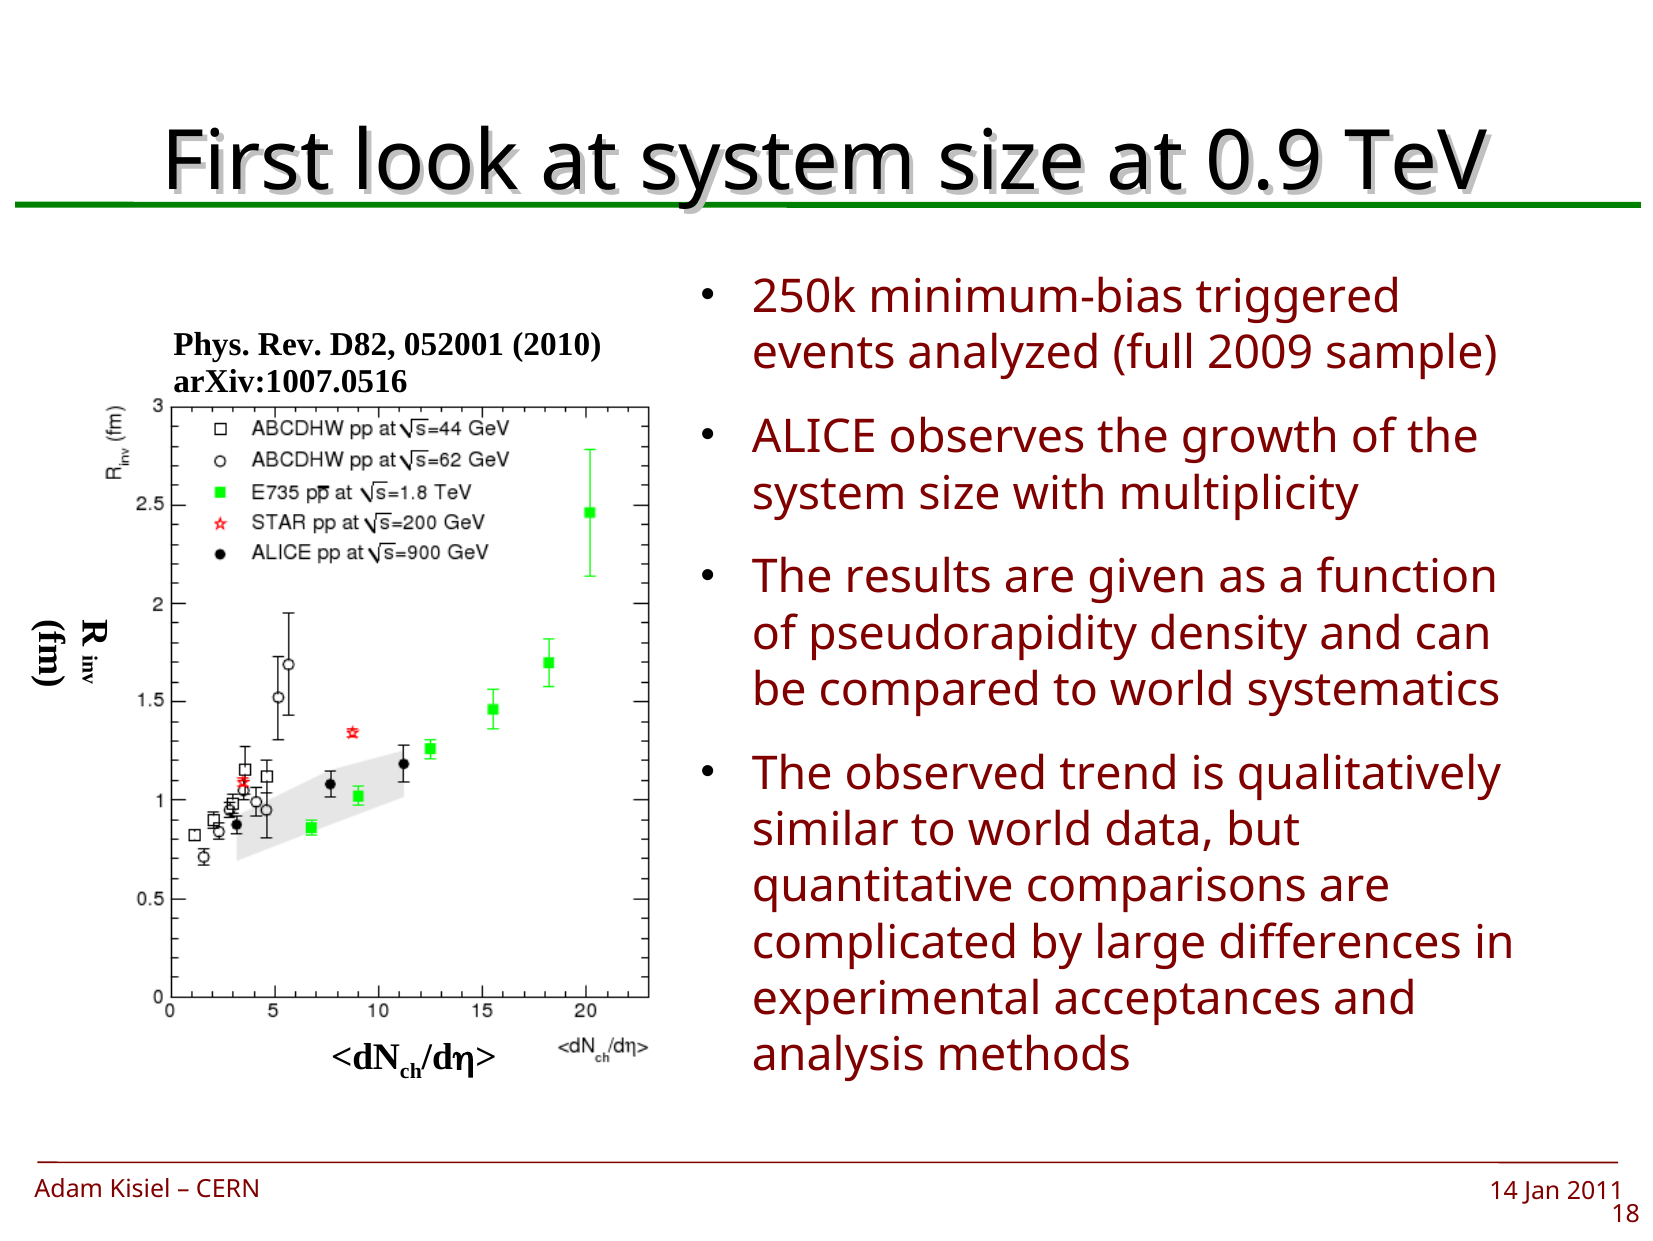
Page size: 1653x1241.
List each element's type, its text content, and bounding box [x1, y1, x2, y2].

text_box Phys. Rev. D82, 052001 (2010) arXiv:1007.0516 [158, 318, 618, 409]
title First look at system size at 0.9 TeV [119, 52, 1531, 260]
picture [81, 374, 700, 1084]
text_box <dNch/d> [316, 1024, 512, 1088]
text_box Rinv (fm) [50, 604, 128, 755]
list 250k minimum-bias triggered events analyzed (full 2009 sample) ALICE observes the growth of the system size with multiplicity The results are given as a function of pseudorapidity density and can be compared to world systematics The observed trend is qualitatively similar to world data, but quantitative comparisons are complicated by large differences in experimental acceptances and analysis methods [699, 265, 1533, 1164]
